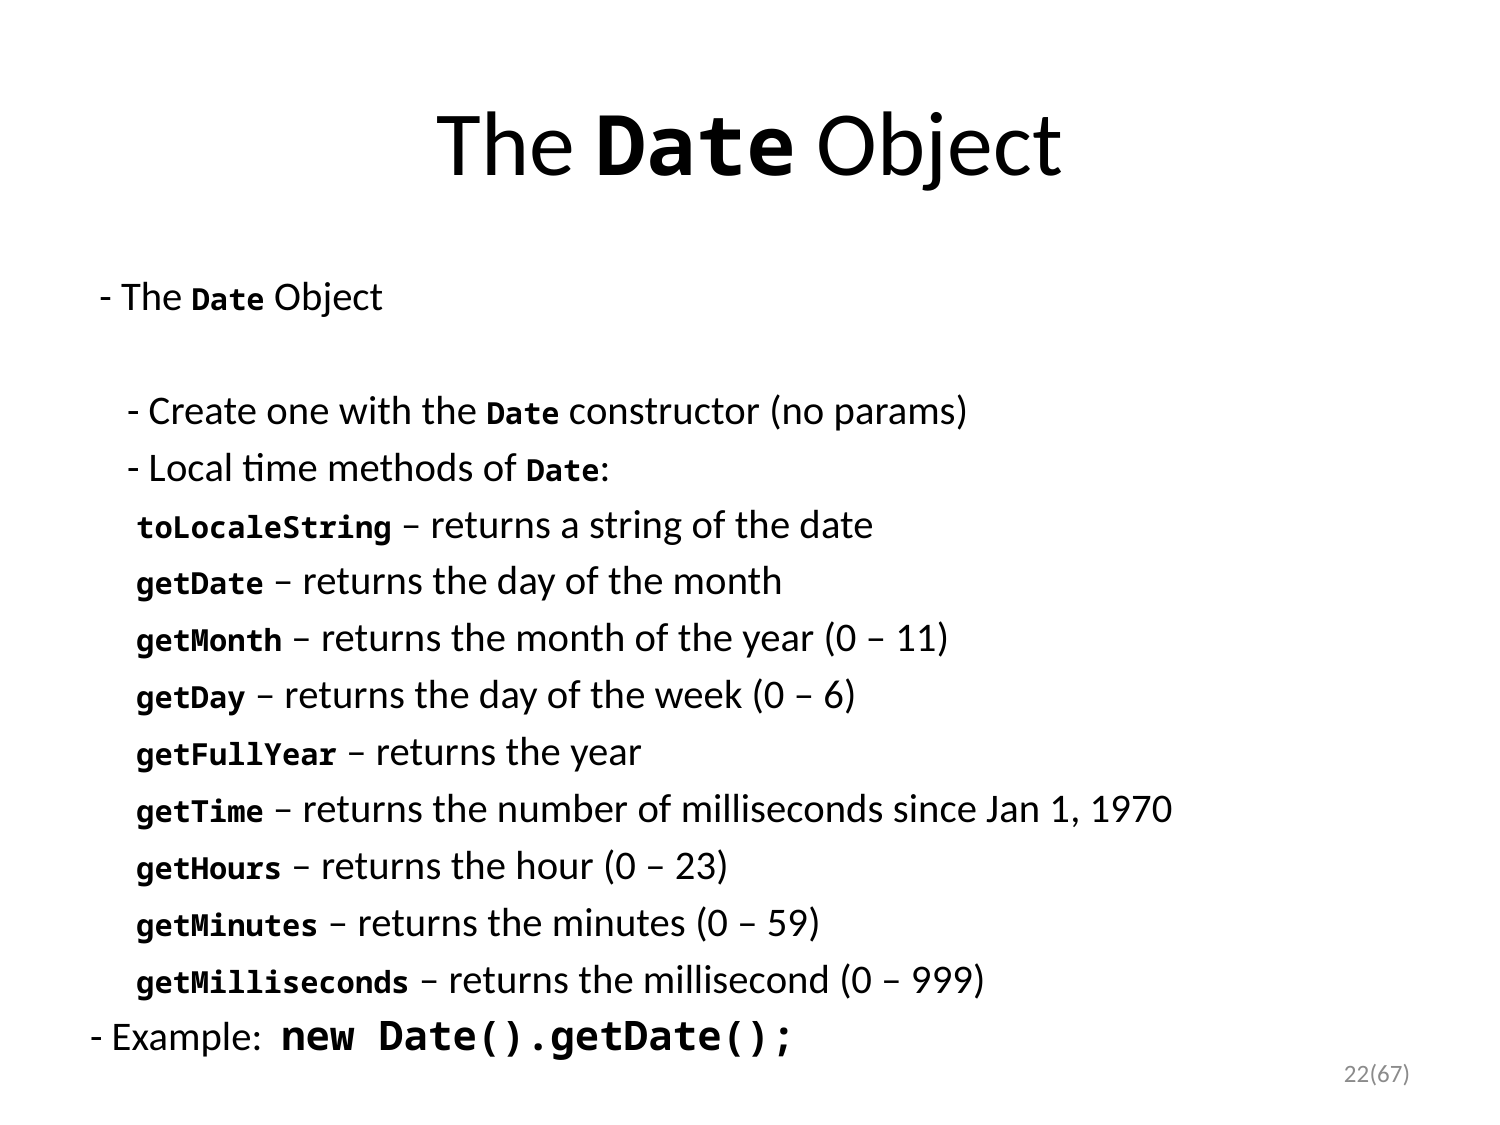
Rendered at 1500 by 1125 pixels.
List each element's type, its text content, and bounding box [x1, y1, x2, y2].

title The Date Object [75, 45, 1425, 233]
list - The Date Object - Create one with the Date constructor (no params) - Local time methods of Date: toLocaleString – returns a string of the date getDate – returns the day of the month getMonth – returns the month of the year (0 – 11) getDay – returns the day of the week (0 – 6) getFullYear – returns the year getTime – returns the number of milliseconds since Jan 1, 1970 getHours – returns the hour (0 – 23) getMinutes – returns the minutes (0 – 59) getMilliseconds – returns the millisecond (0 – 999) - Example: new Date().getDate(); [75, 262, 1425, 1071]
